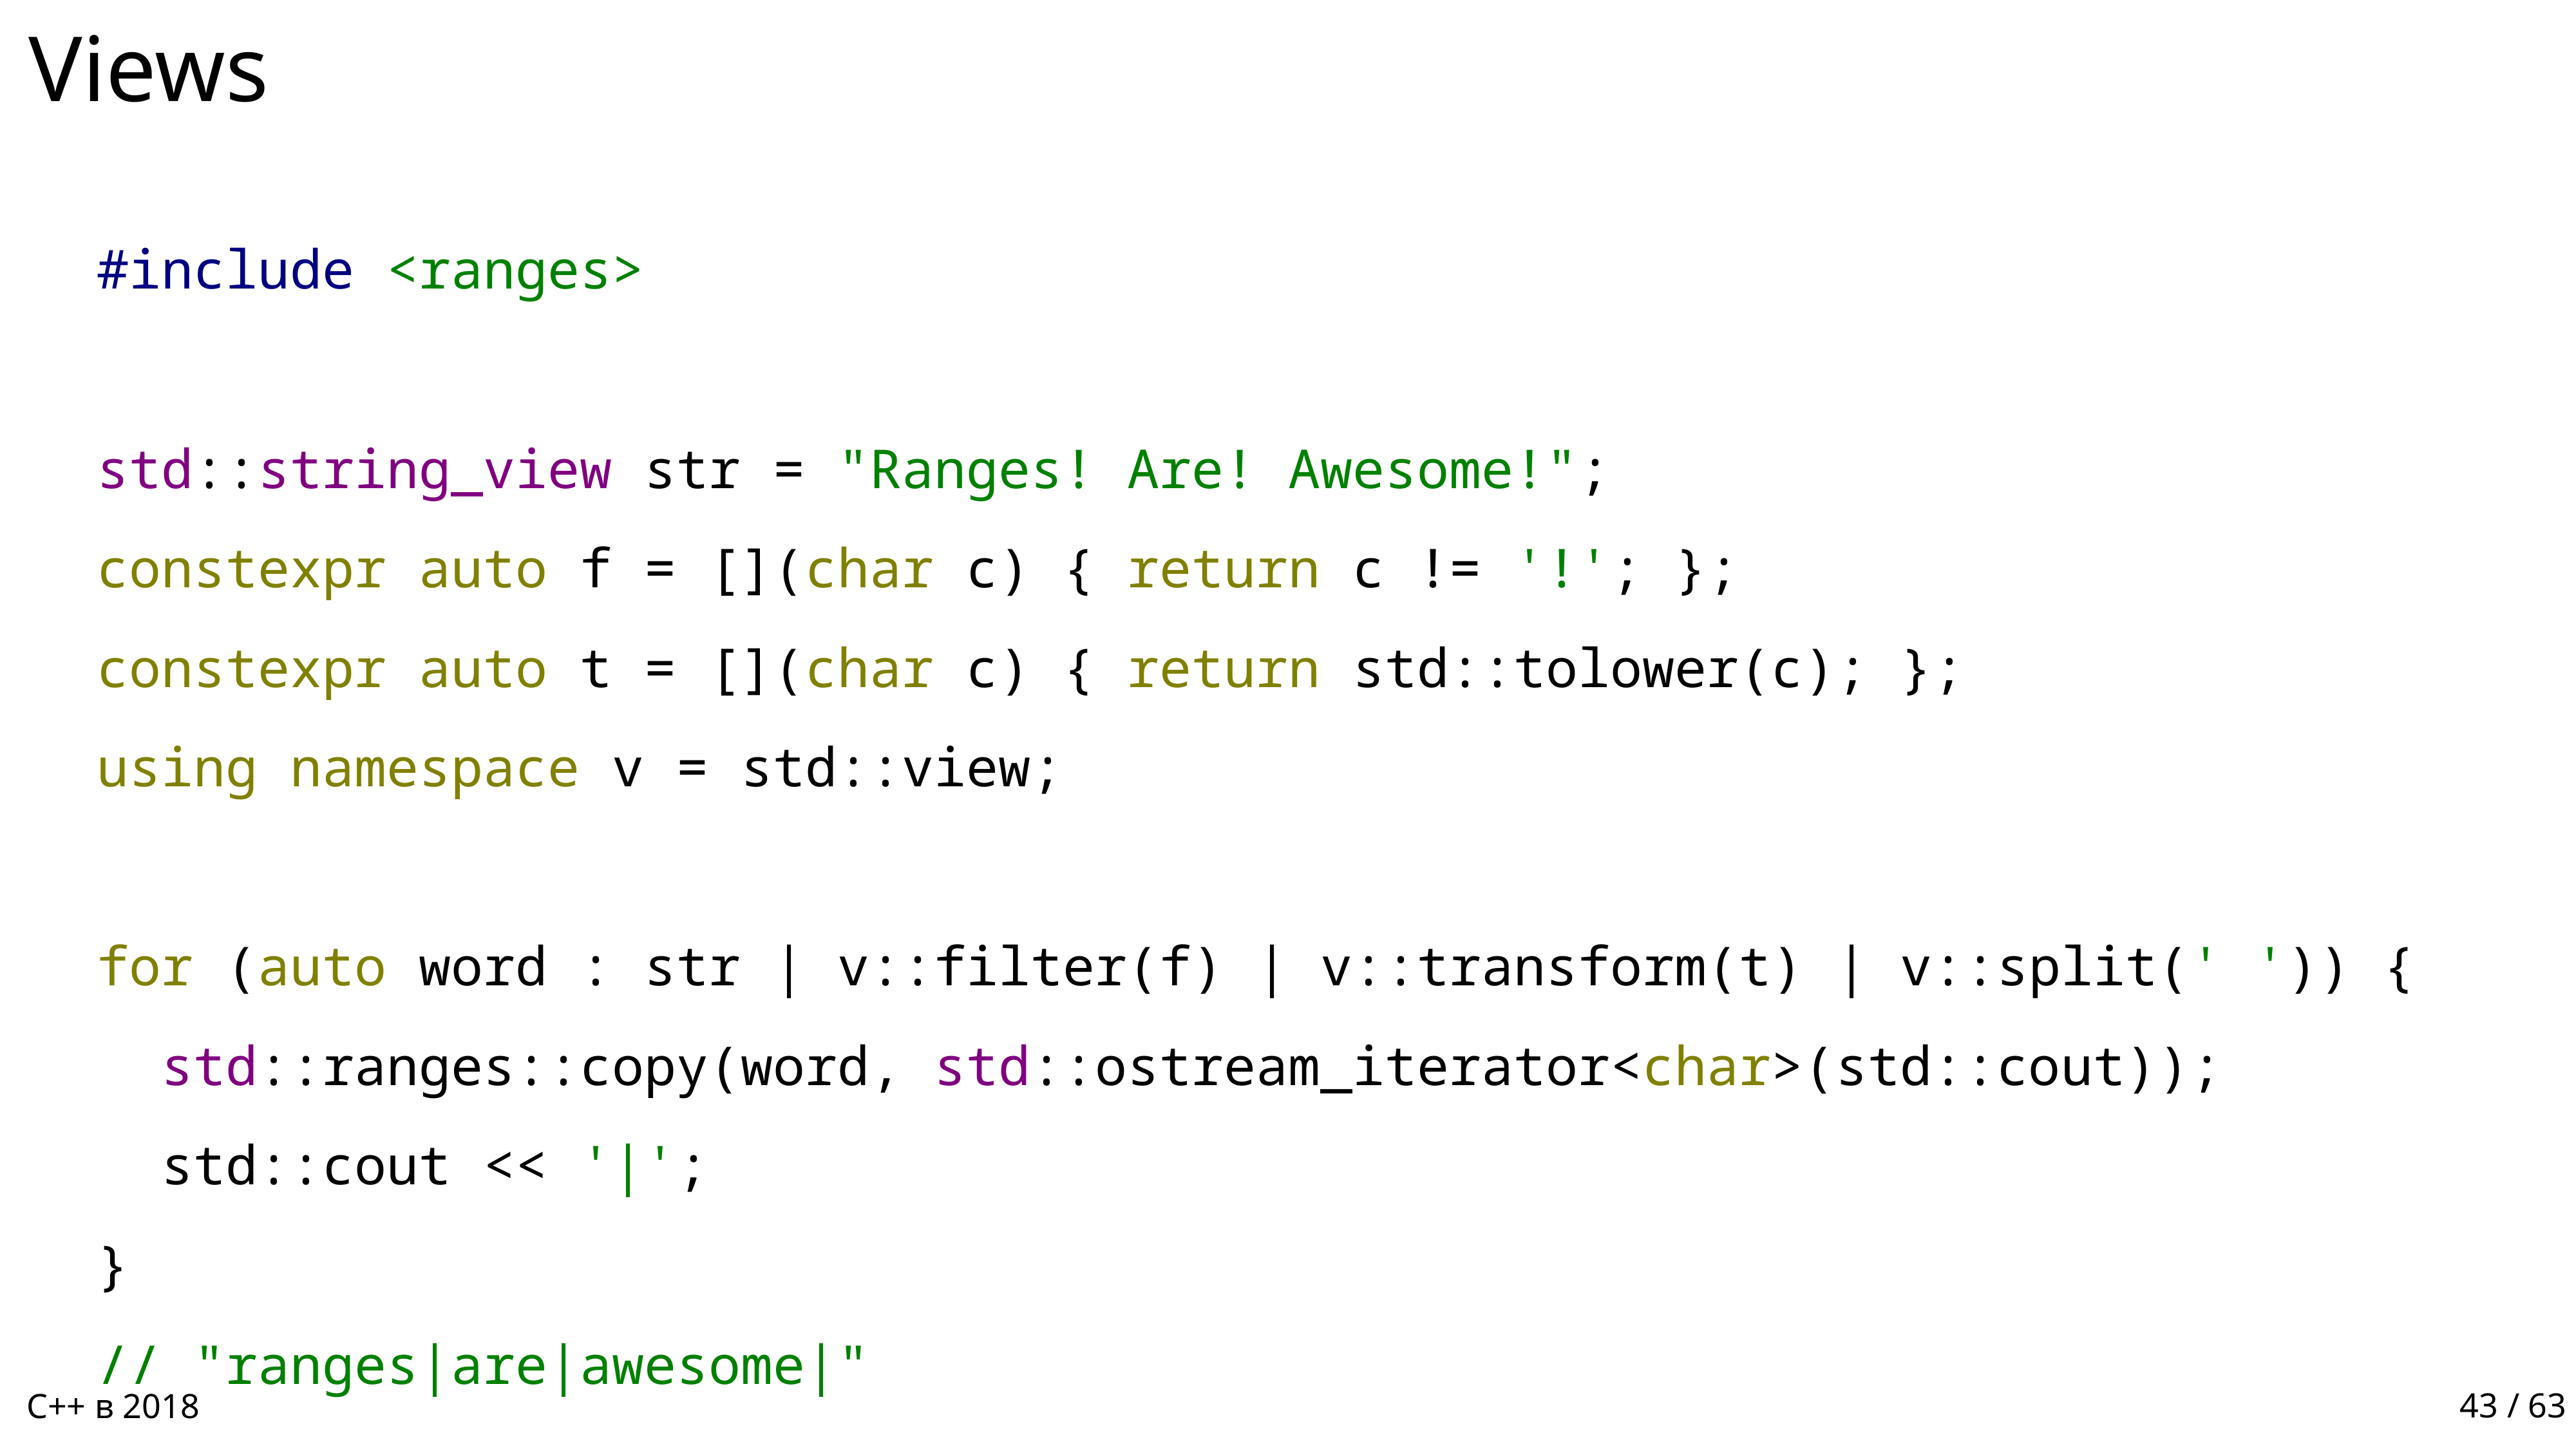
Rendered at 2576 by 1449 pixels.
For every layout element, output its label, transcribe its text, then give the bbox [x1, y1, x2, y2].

list #include <ranges> std::string_view str = "Ranges! Are! Awesome!"; constexpr auto f = [](char c) { return c != '!'; }; constexpr auto t = [](char c) { return std::tolower(c); }; using namespace v = std::view; for (auto word : str | v::filter(f) | v::transform(t) | v::split(' ')) { std::ranges::copy(word, std::ostream_iterator<char>(std::cout)); std::cout << '|'; } // "ranges|are|awesome|" [87, 214, 2551, 1382]
list <number> / 63 [1479, 1376, 2576, 1431]
title Views [19, 19, 2551, 155]
list C++ в 2018 [17, 1376, 1114, 1431]
